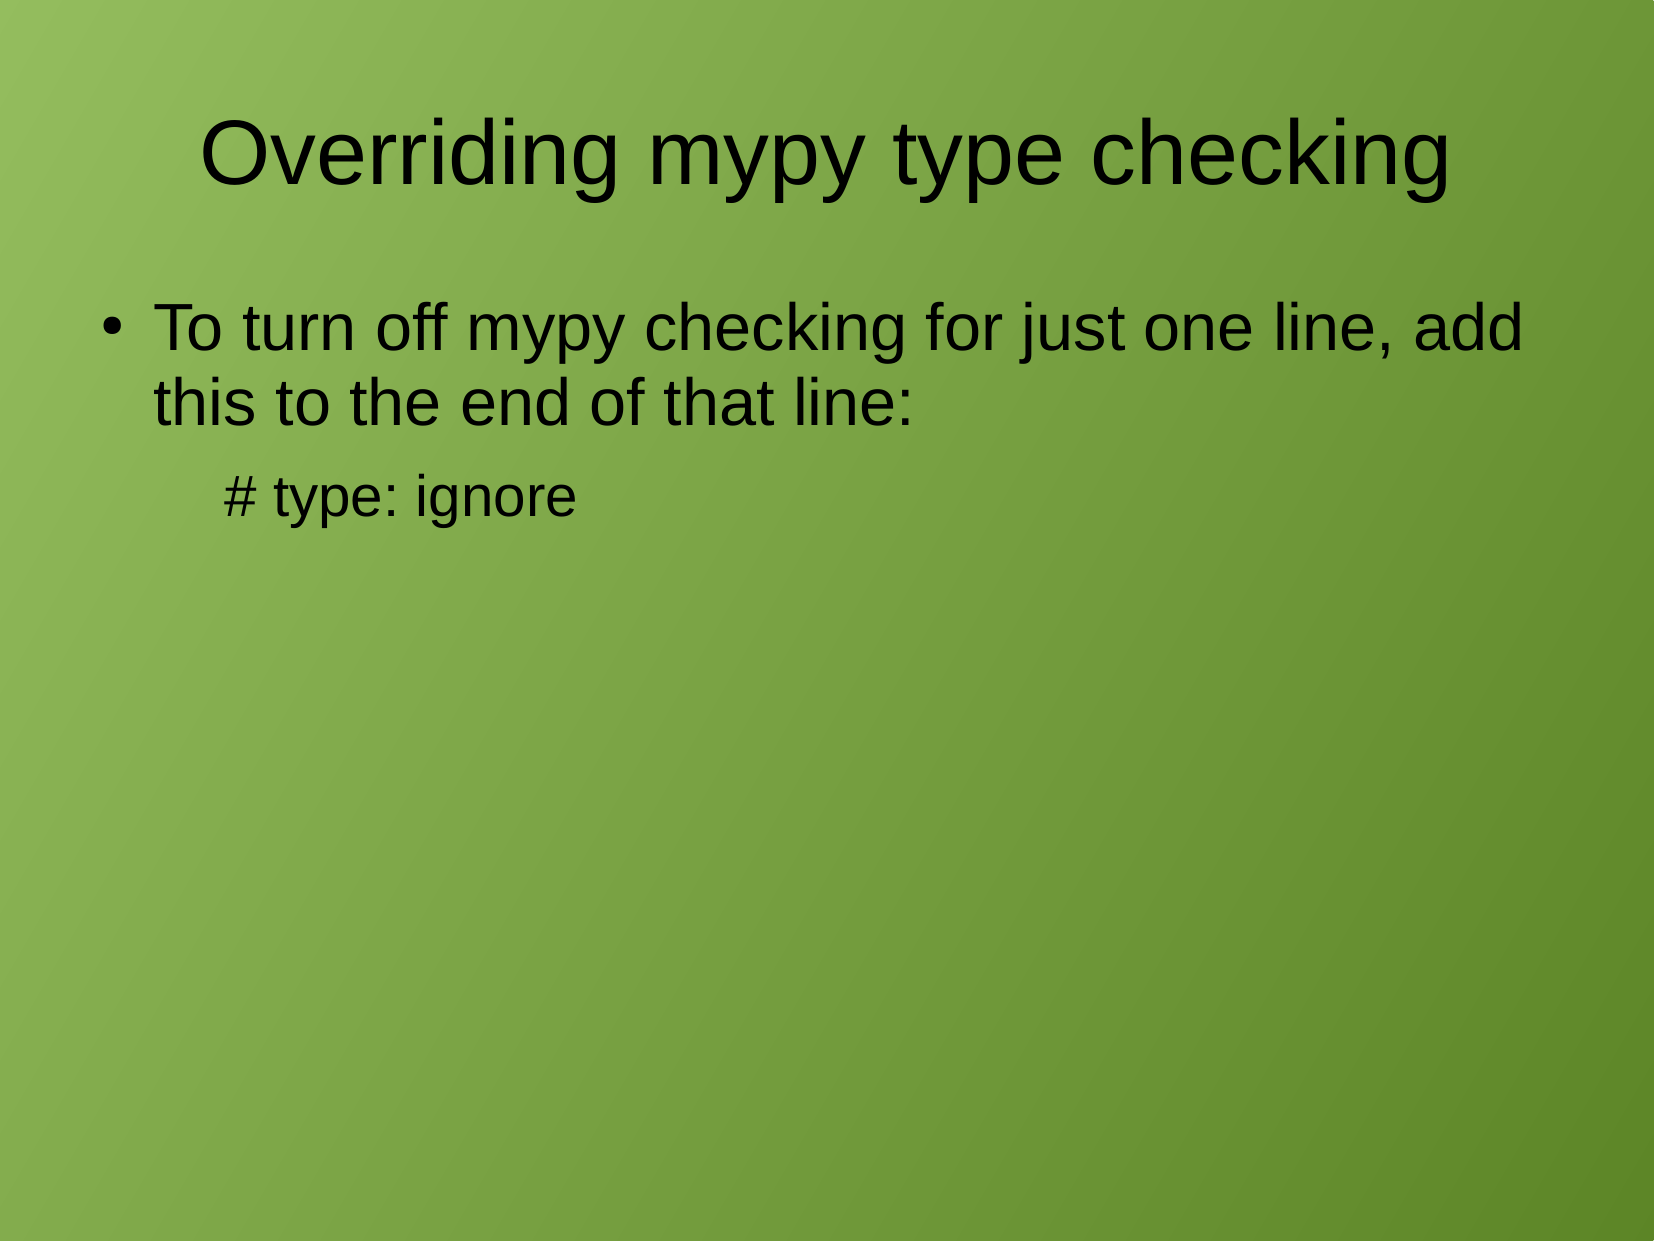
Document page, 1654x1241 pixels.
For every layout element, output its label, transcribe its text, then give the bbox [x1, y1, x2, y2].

title Overriding mypy type checking [82, 49, 1571, 257]
list To turn off mypy checking for just one line, add this to the end of that line: # type: ignore [82, 290, 1571, 1010]
